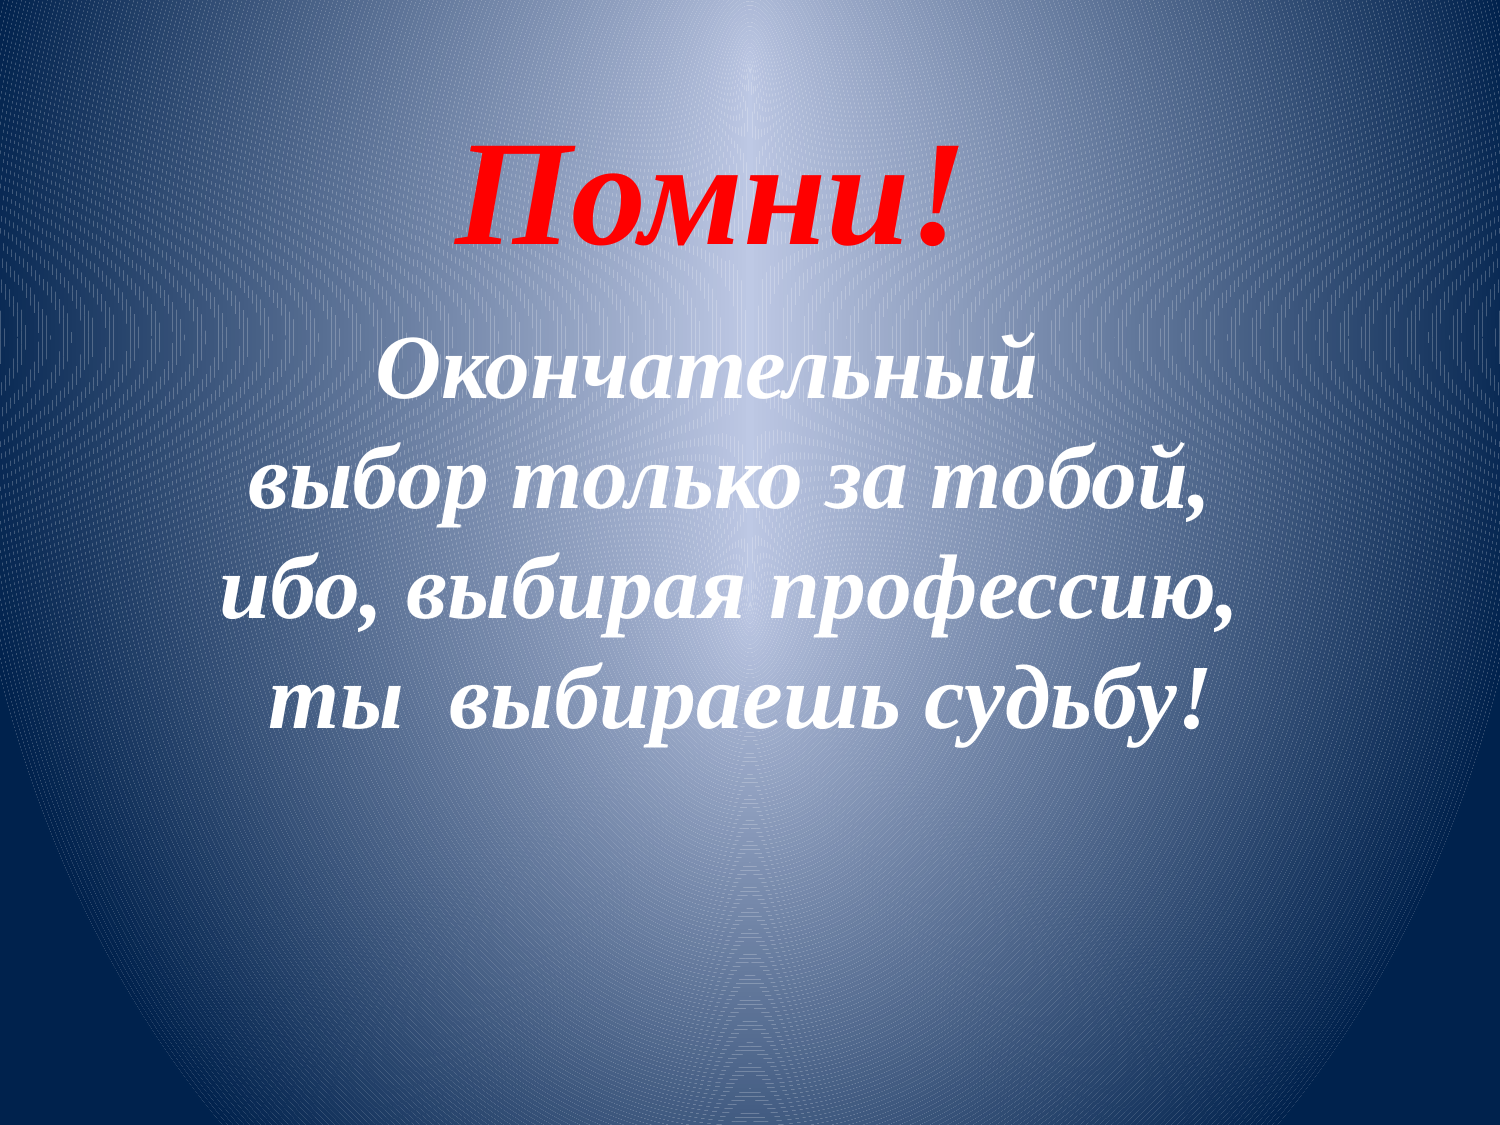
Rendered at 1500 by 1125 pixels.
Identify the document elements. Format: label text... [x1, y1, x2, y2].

text_box Окончательный выбор только за тобой, ибо, выбирая профессию, ты выбираешь судьбу! [137, 299, 1300, 755]
text_box Помни! [440, 87, 984, 283]
